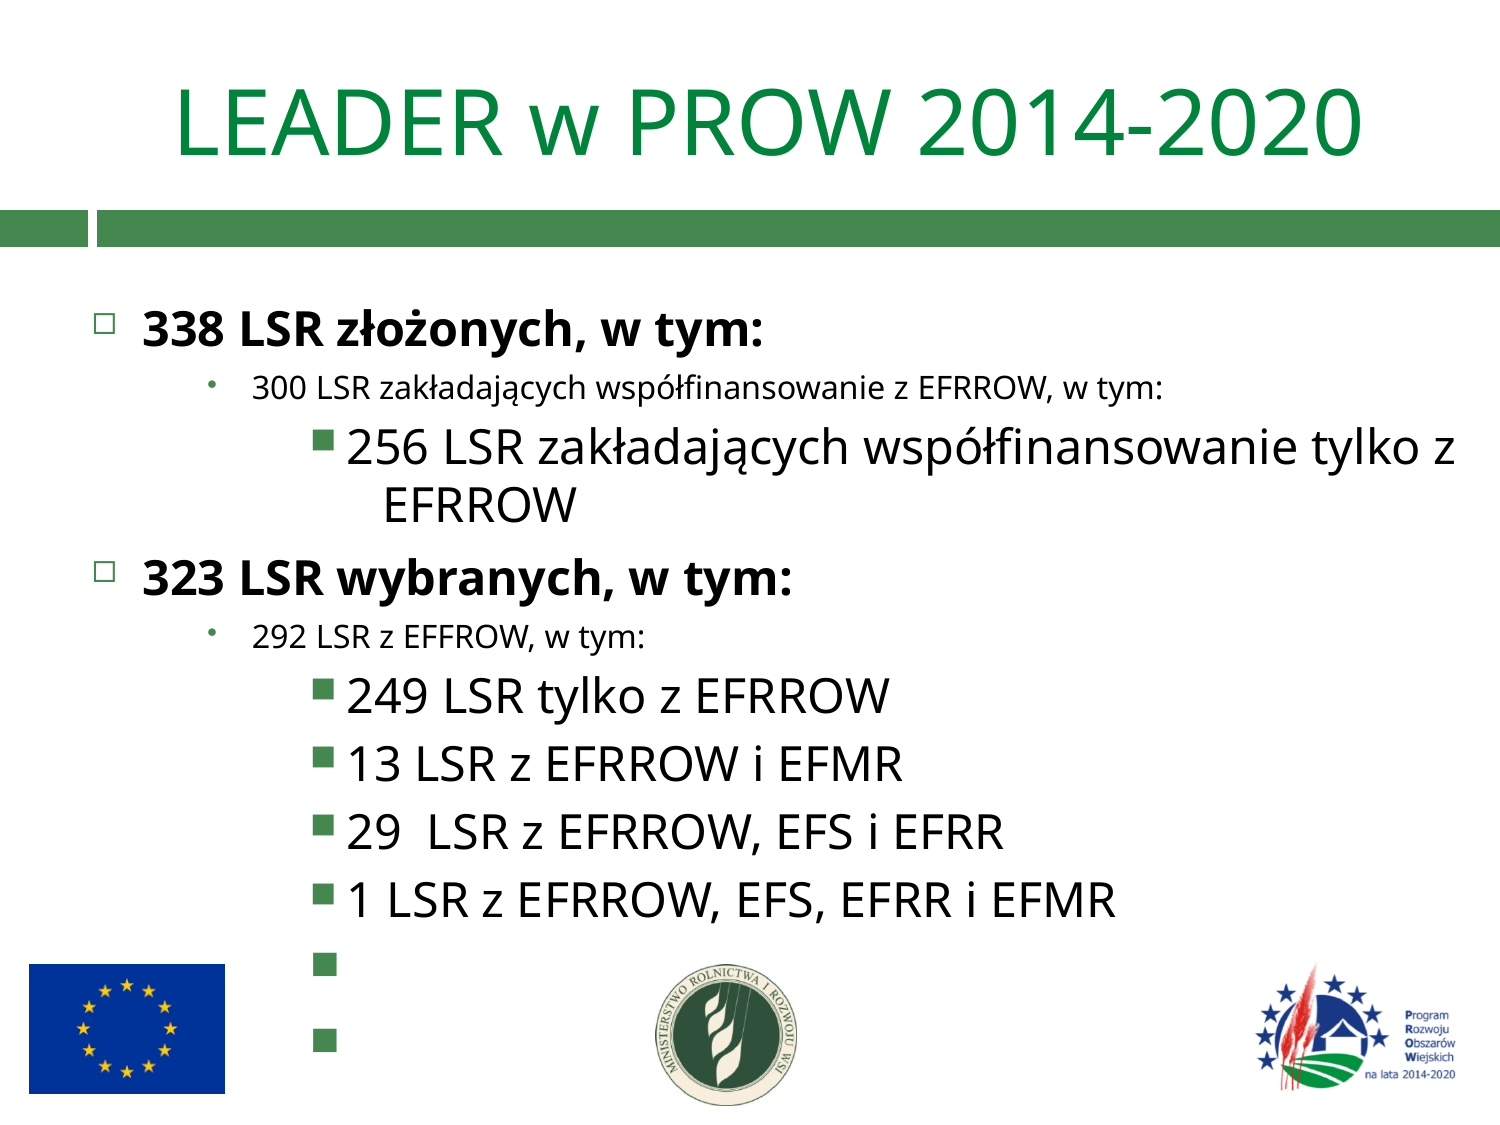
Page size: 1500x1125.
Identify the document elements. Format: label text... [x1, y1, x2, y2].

title LEADER w PROW 2014-2020 [100, 37, 1438, 201]
list 338 LSR złożonych, w tym: 300 LSR zakładających współfinansowanie z EFRROW, w tym: 256 LSR zakładających współfinansowanie tylko z EFRROW 323 LSR wybranych, w tym: 292 LSR z EFFROW, w tym: 249 LSR tylko z EFRROW 13 LSR z EFRROW i EFMR 29 LSR z EFRROW, EFS i EFRR 1 LSR z EFRROW, EFS, EFRR i EFMR [76, 290, 1479, 941]
